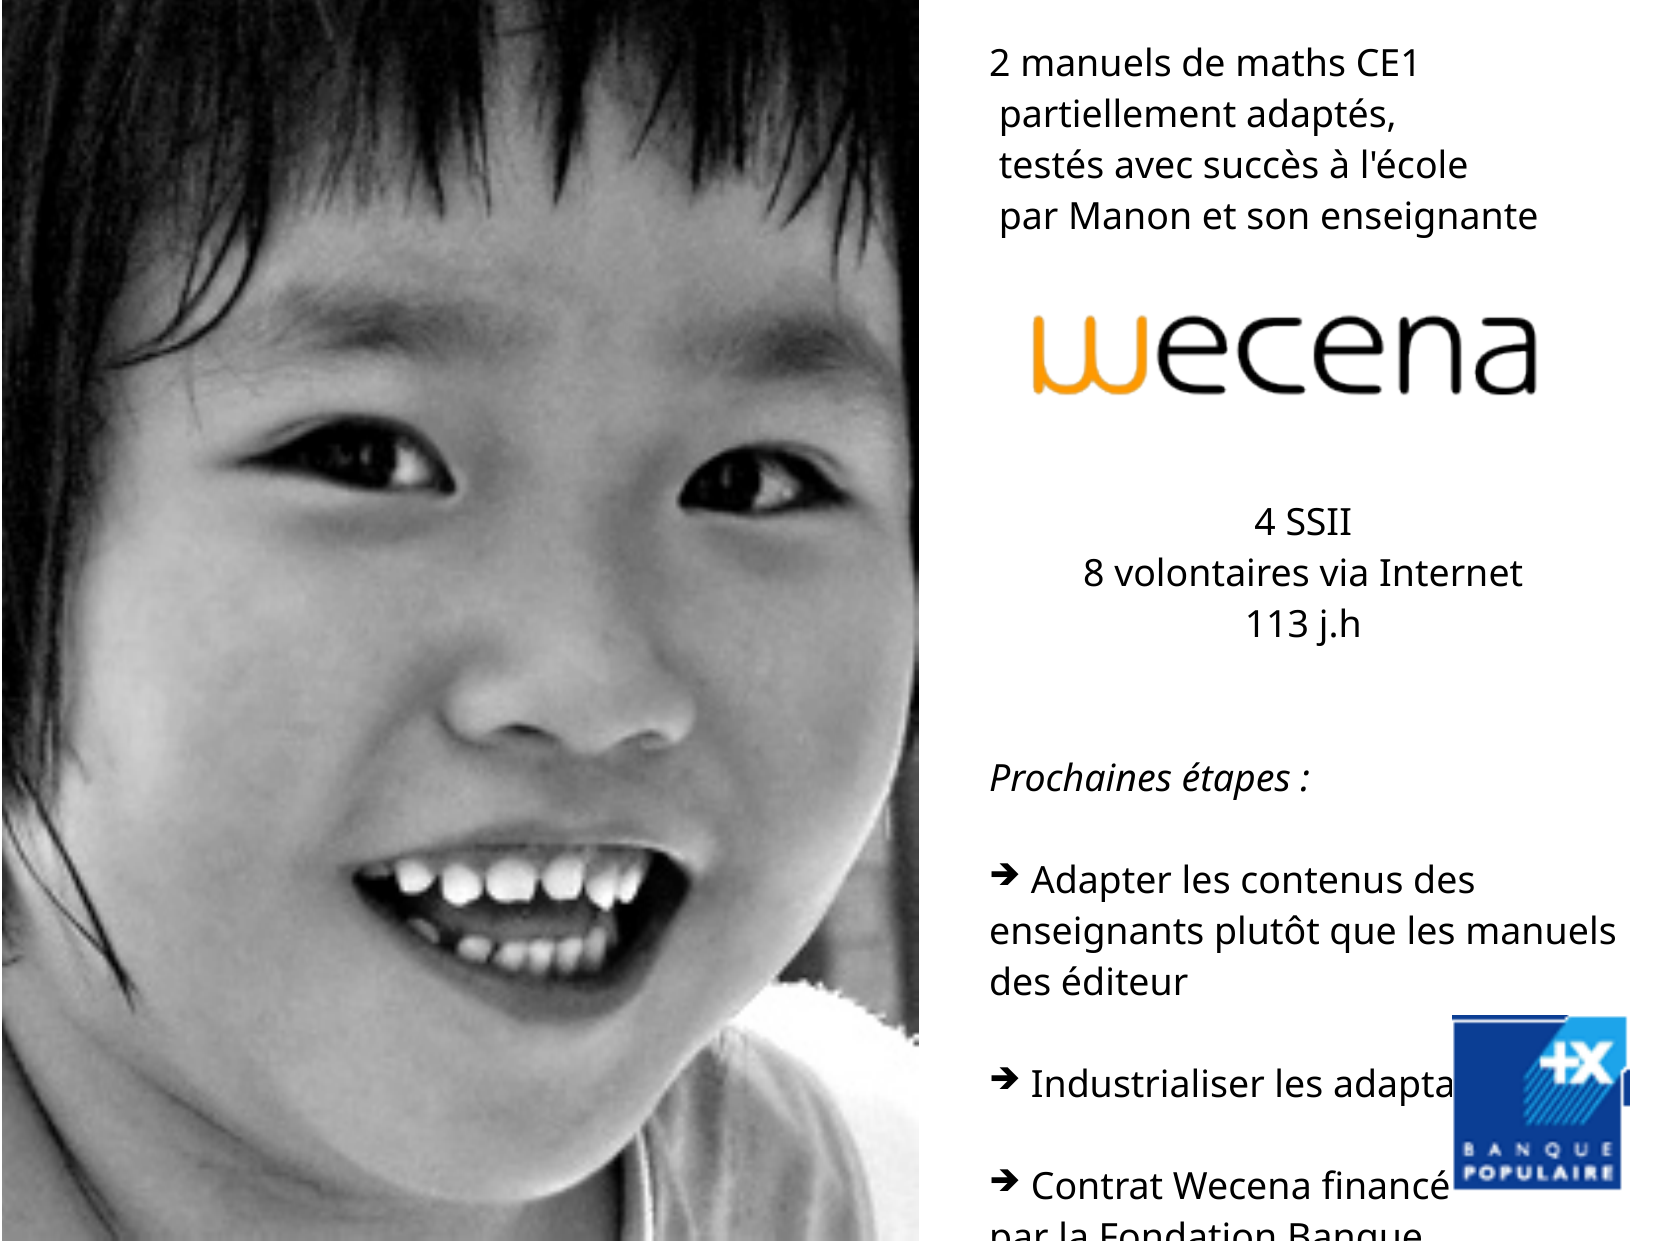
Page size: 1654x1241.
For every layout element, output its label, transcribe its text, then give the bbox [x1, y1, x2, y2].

picture [1452, 1015, 1630, 1193]
text_box 2 manuels de maths CE1 partiellement adaptés, testés avec succès à l'école par Manon et son enseignante 4 SSII 8 volontaires via Internet 113 j.h Prochaines étapes : Adapter les contenus des enseignants plutôt que les manuels des éditeur Industrialiser les adaptations Contrat Wecena financé par la Fondation Banque Populaire (25 k€) [974, 29, 1654, 1241]
picture [2, 0, 919, 1241]
picture [1009, 295, 1558, 414]
